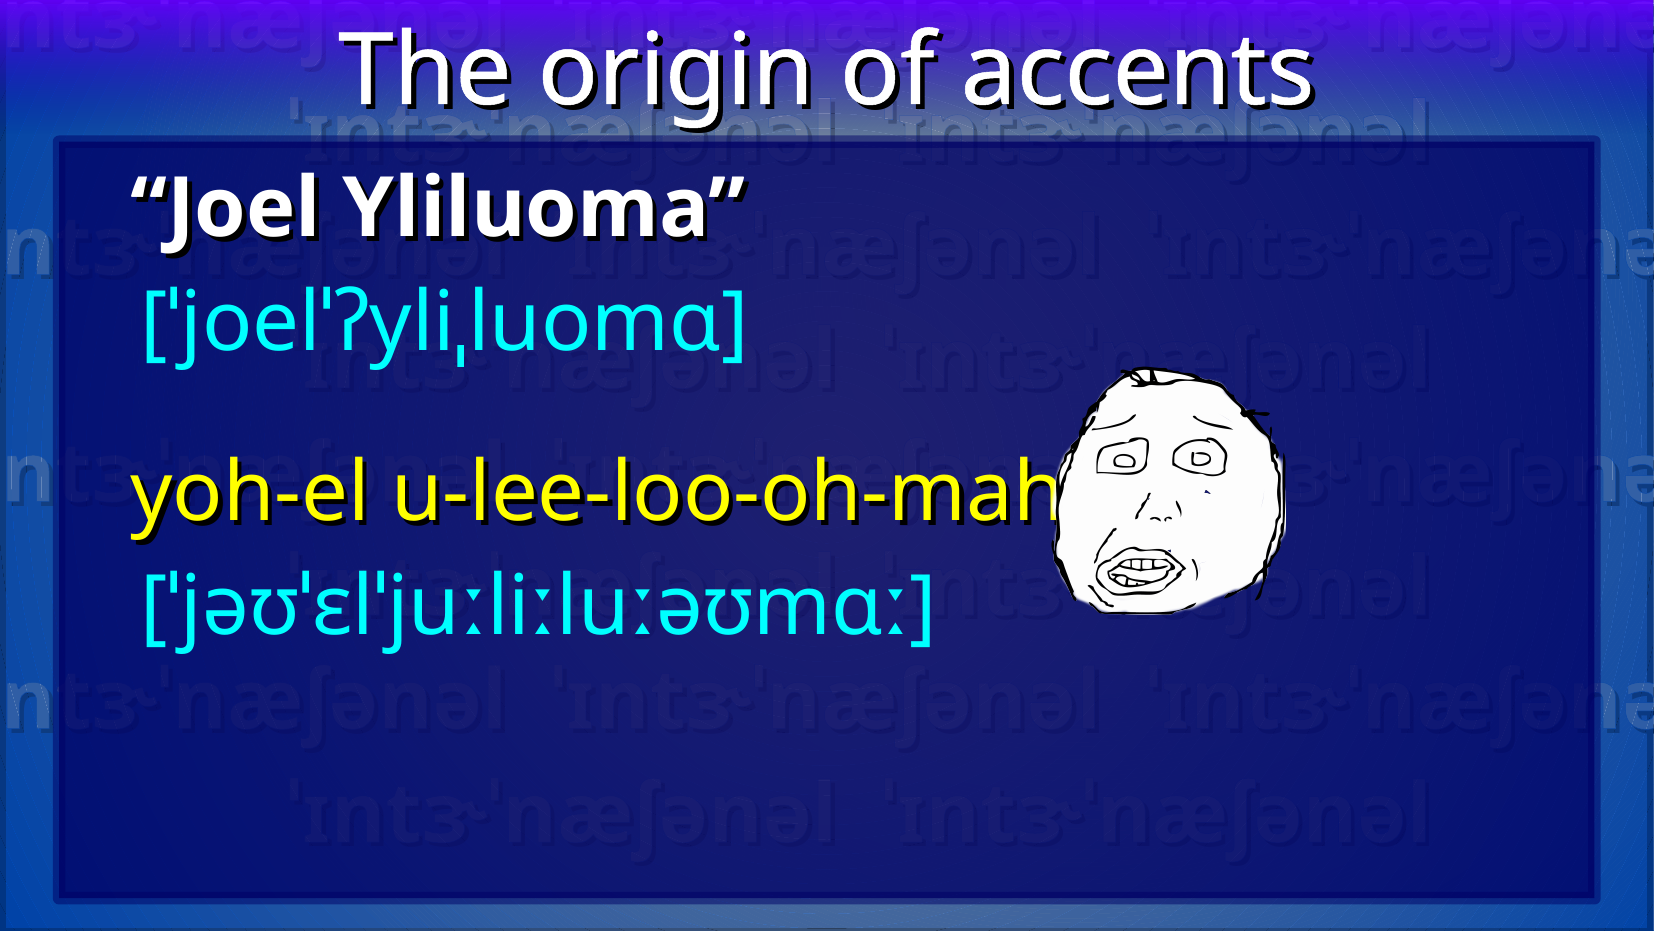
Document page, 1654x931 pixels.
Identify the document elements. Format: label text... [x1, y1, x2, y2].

picture [1051, 366, 1286, 615]
text_box [0, 130, 1654, 931]
text_box “Joel Yliluoma” [ˈjoelˈʔyliˌluomɑ] yoh-el u-lee-loo-oh-mah [ˈjəʊˈɛlˈjuːliːluːəʊmɑː] [59, 141, 1595, 899]
title The origin of accents [0, 0, 1654, 130]
